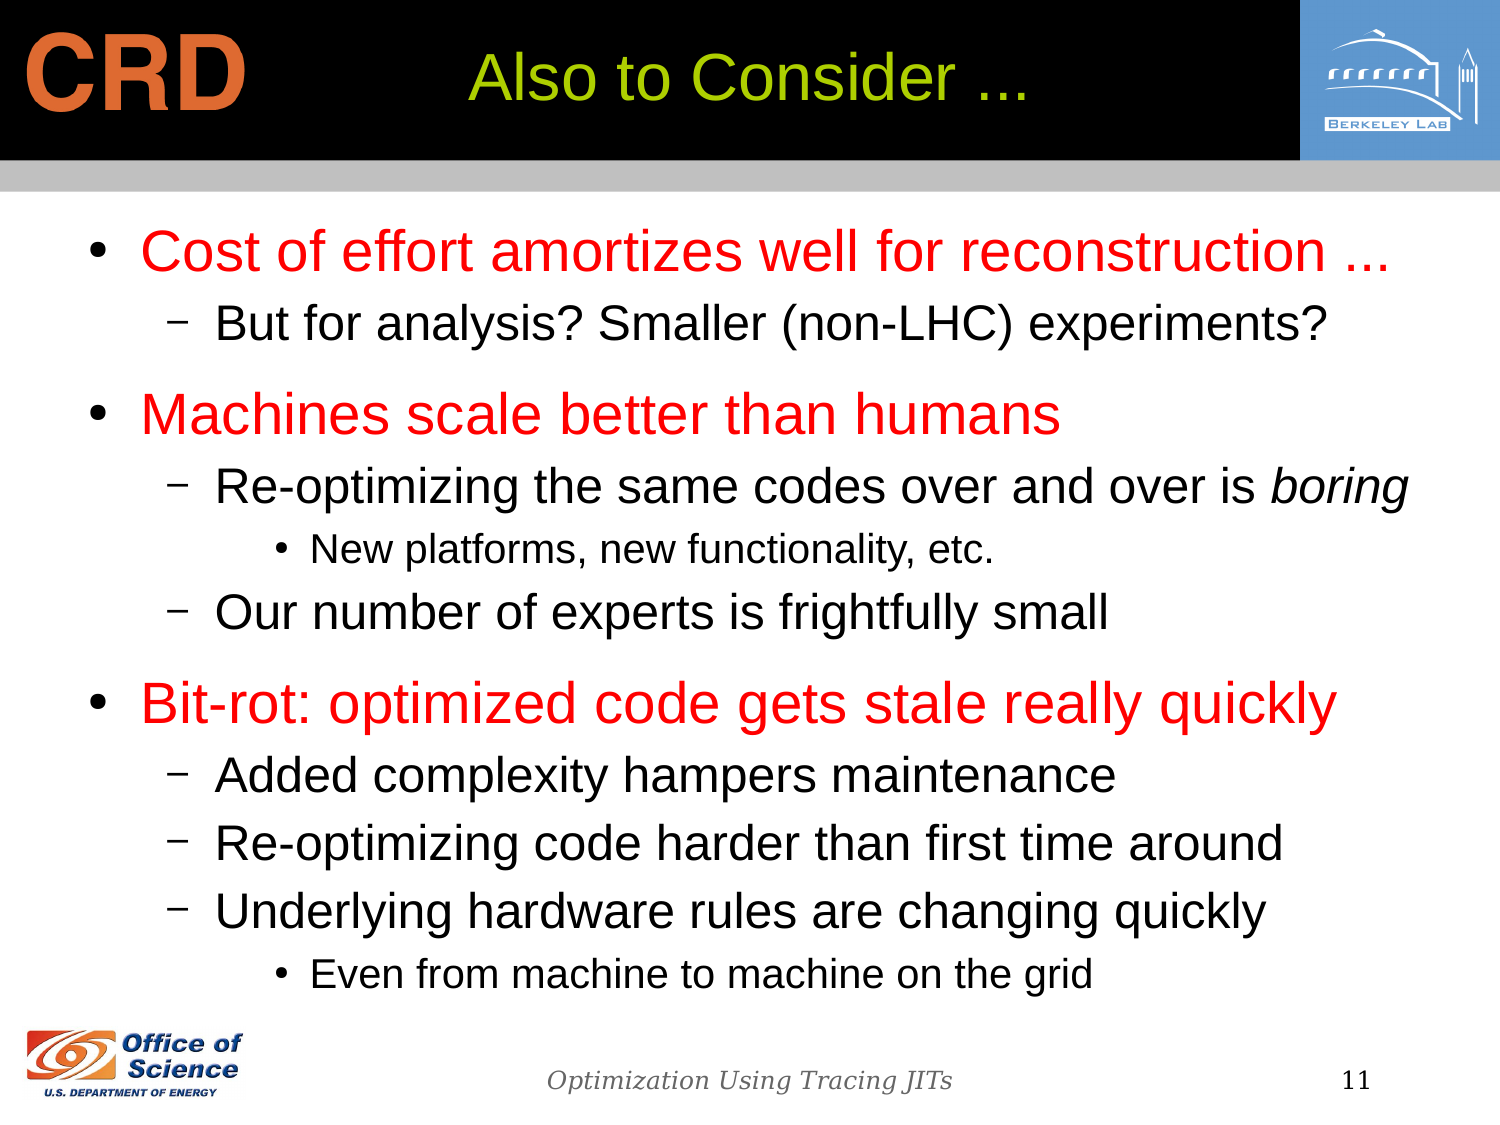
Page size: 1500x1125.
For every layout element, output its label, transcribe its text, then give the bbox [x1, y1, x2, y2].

list Cost of effort amortizes well for reconstruction ... But for analysis? Smaller (non-LHC) experiments? Machines scale better than humans Re-optimizing the same codes over and over is boring New platforms, new functionality, etc. Our number of experts is frightfully small Bit-rot: optimized code gets stale really quickly Added complexity hampers maintenance Re-optimizing code harder than first time around Underlying hardware rules are changing quickly Even from machine to machine on the grid [69, 218, 1422, 1017]
picture [0, 0, 266, 149]
picture [1300, 0, 1500, 160]
picture [22, 1026, 246, 1100]
title Also to Consider ... [306, 0, 1194, 156]
